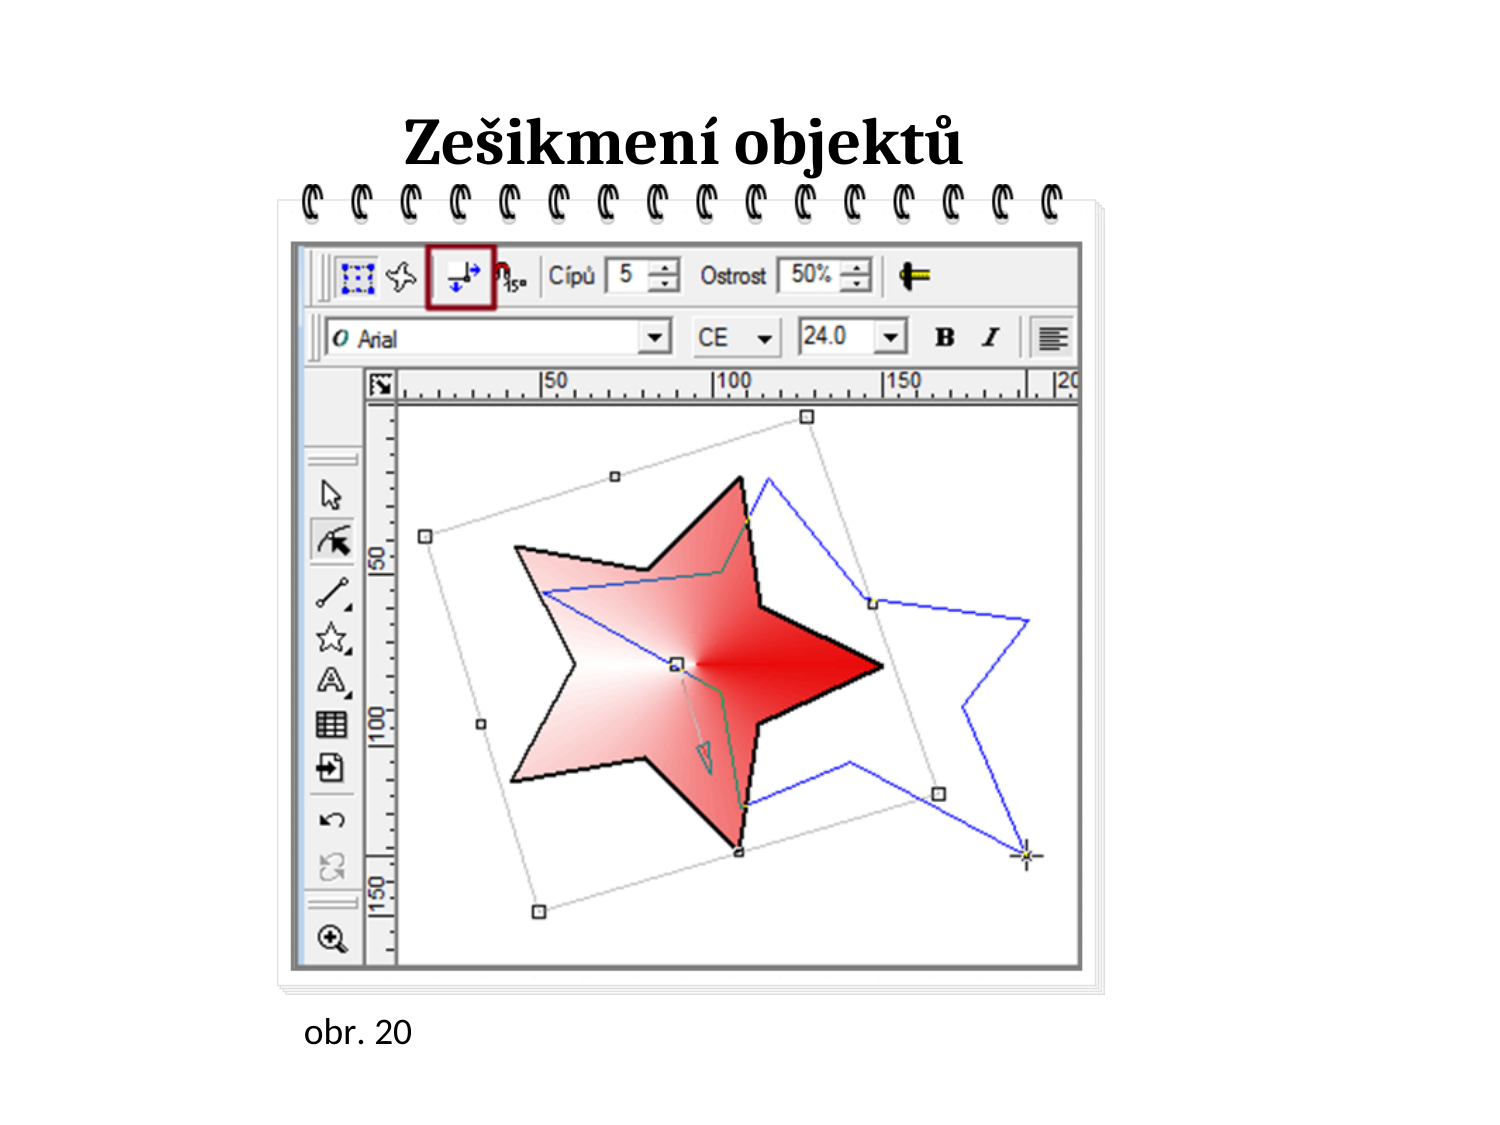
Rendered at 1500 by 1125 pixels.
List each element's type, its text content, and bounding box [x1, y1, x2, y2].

picture [277, 184, 1105, 995]
text_box obr. 20 [289, 999, 951, 1060]
text_box Zešikmení objektů [0, 90, 1500, 186]
